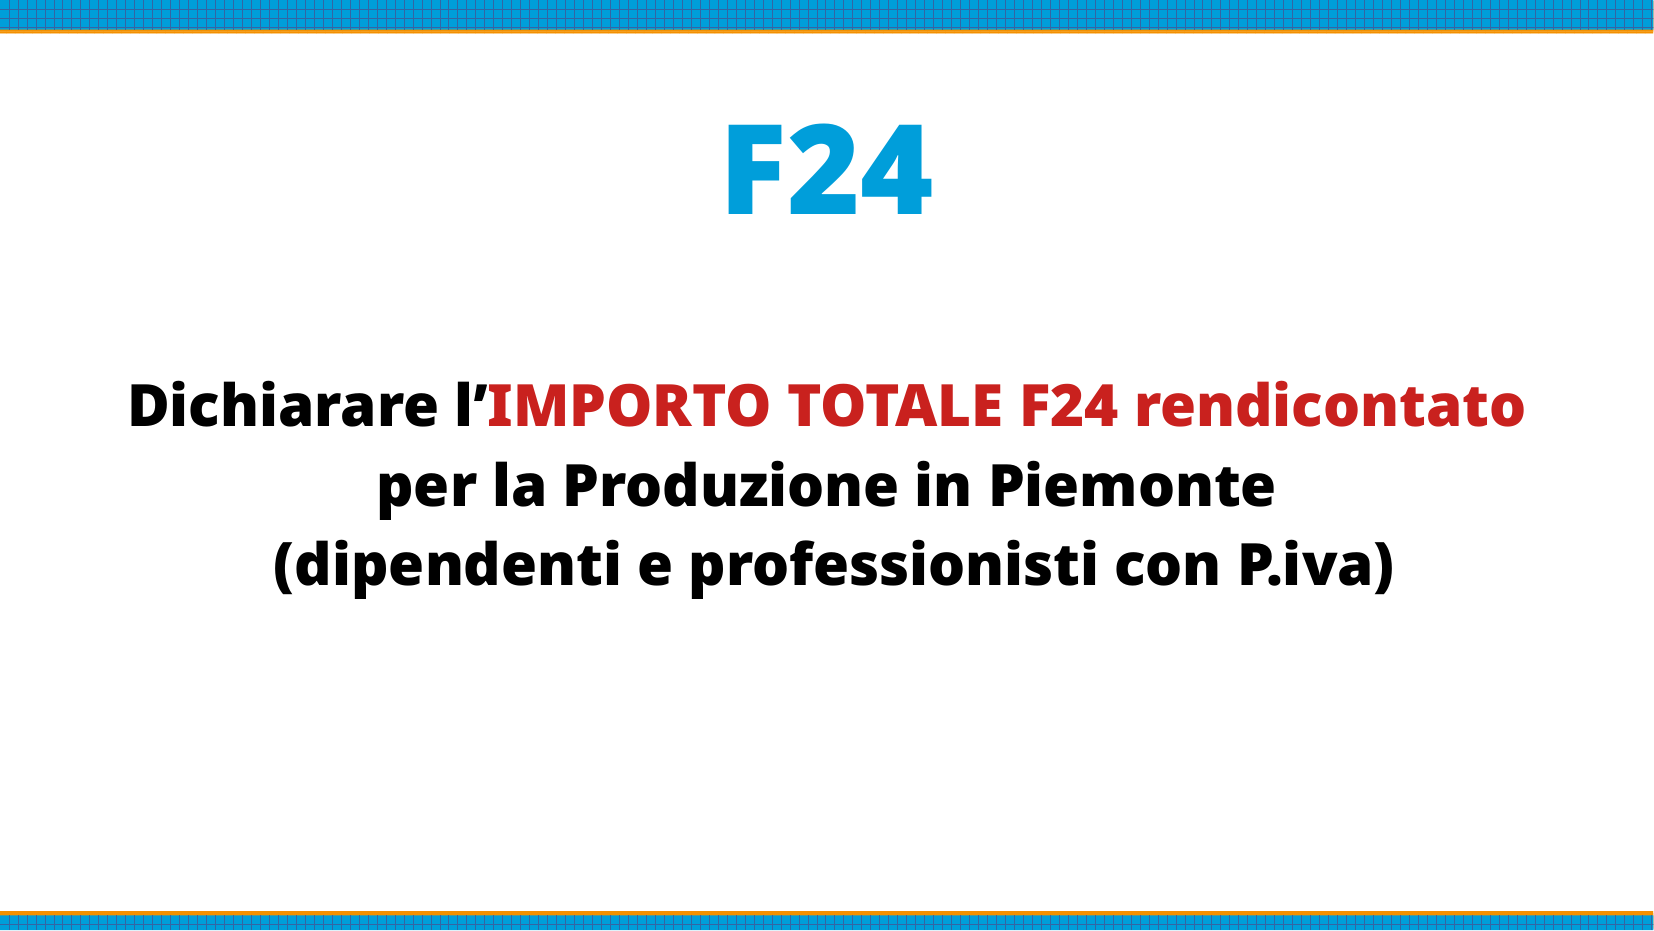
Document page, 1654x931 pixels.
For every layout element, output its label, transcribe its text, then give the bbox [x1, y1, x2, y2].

subtitle F24 Dichiarare l’IMPORTO TOTALE F24 rendicontato per la Produzione in Piemonte (dipendenti e professionisti con P.iva) [88, 44, 1565, 798]
